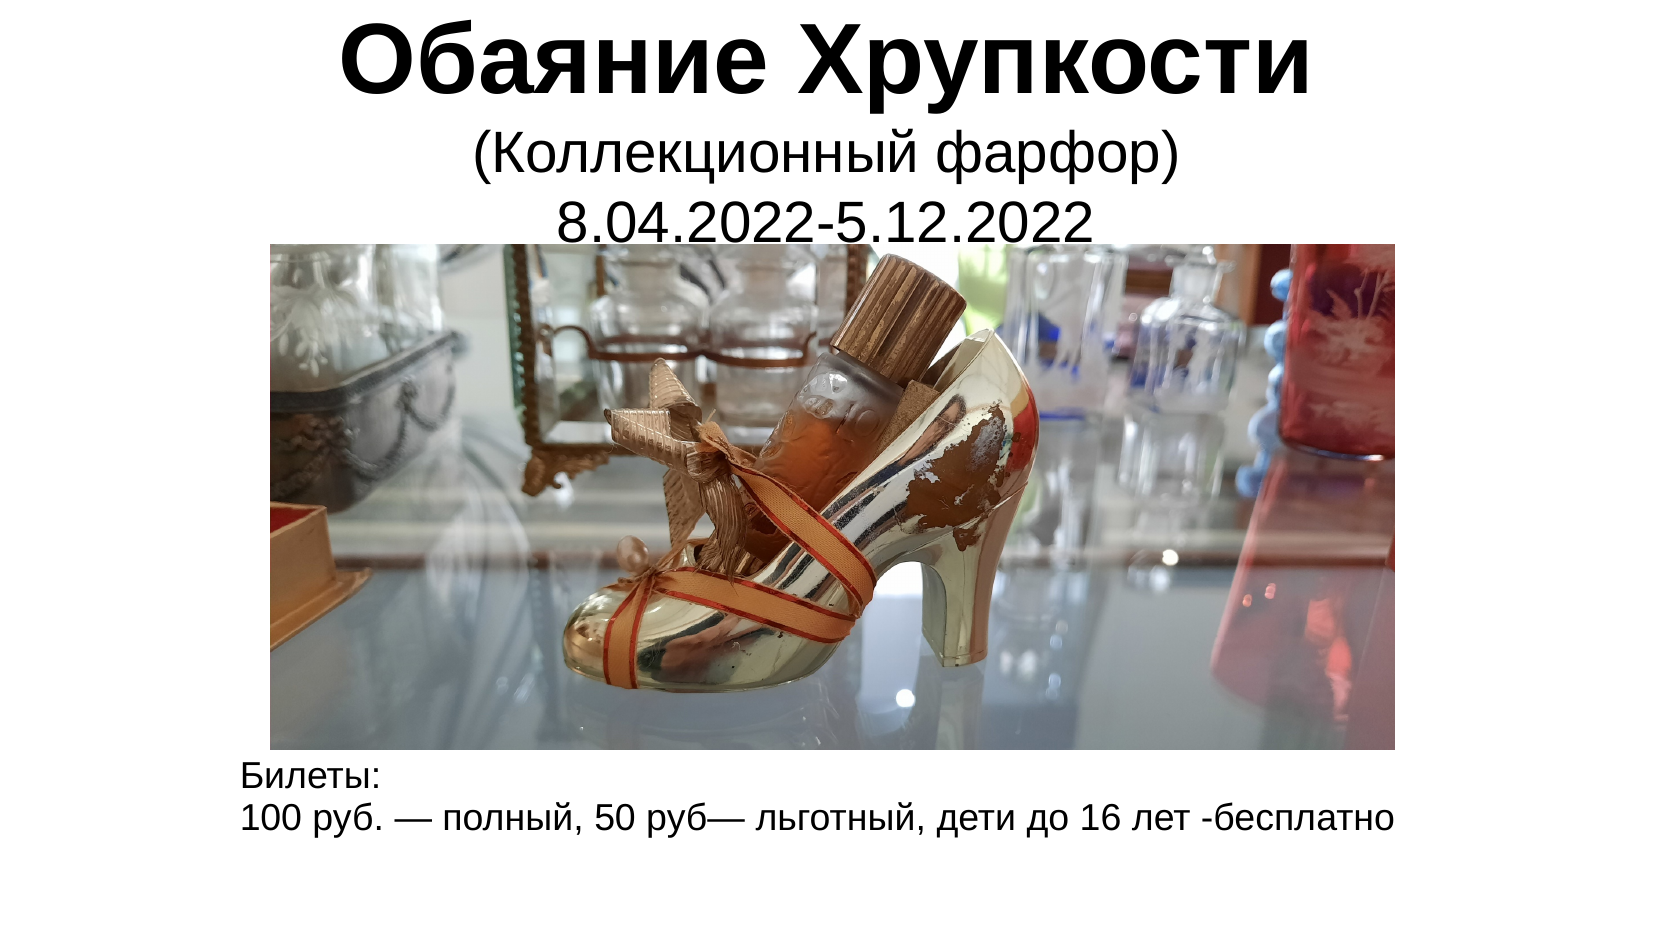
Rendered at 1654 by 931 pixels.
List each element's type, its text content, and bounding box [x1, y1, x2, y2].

picture [270, 244, 1395, 747]
title Обаяние Хрупкости (Коллекционный фарфор) 8.04.2022-5.12.2022 [82, 0, 1571, 236]
text_box Билеты: 100 руб. — полный, 50 руб— льготный, дети до 16 лет -бесплатно [225, 747, 1624, 931]
